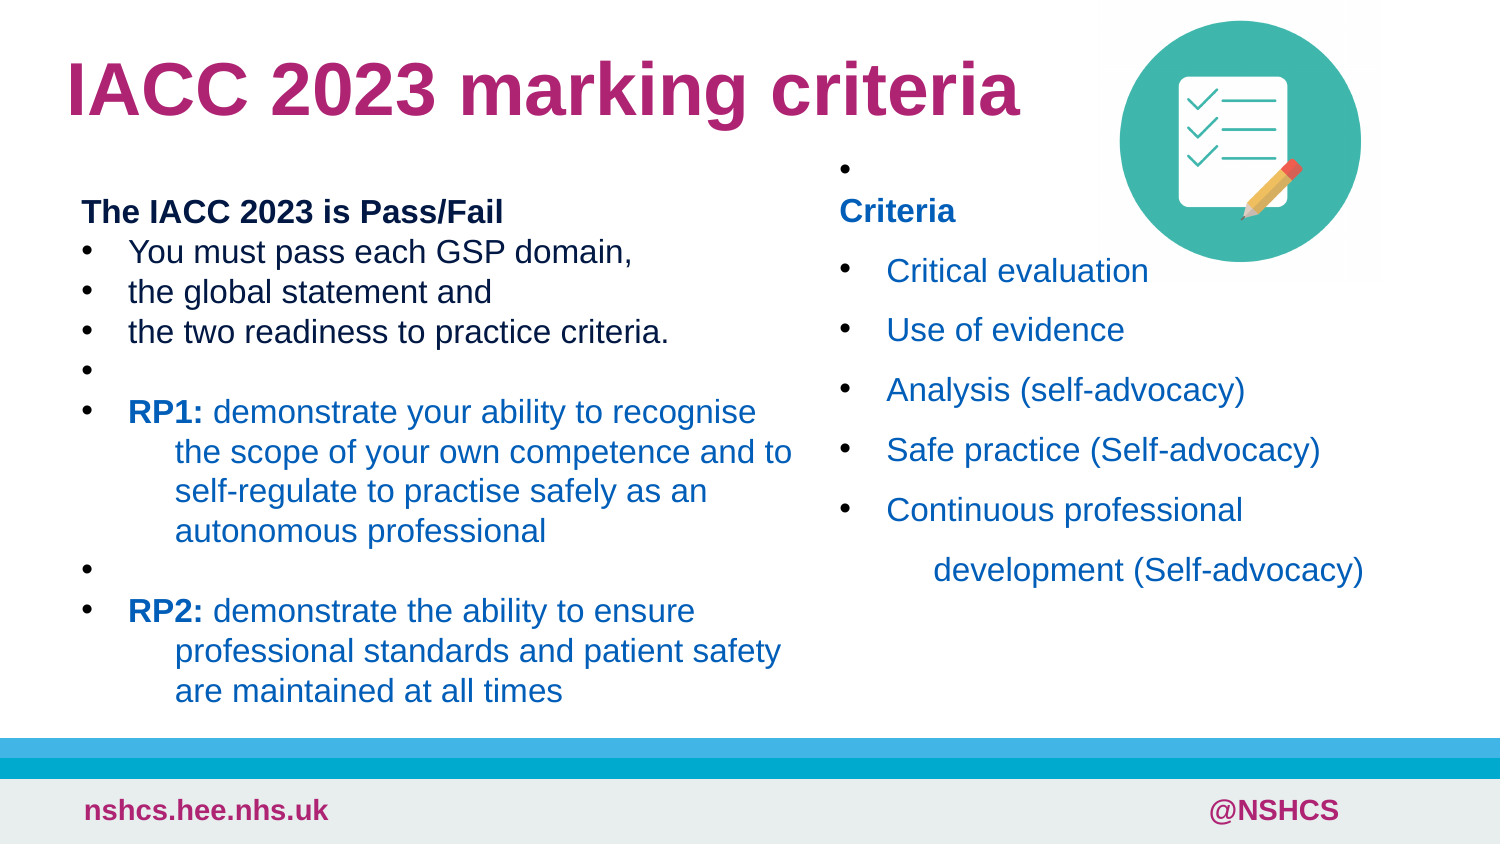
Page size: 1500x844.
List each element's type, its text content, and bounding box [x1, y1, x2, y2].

text_box Criteria Critical evaluation Use of evidence Analysis (self-advocacy) Safe practice (Self-advocacy) Continuous professional development (Self-advocacy) [824, 141, 1410, 635]
title IACC 2023 marking criteria [51, 17, 1098, 166]
text_box The IACC 2023 is Pass/Fail You must pass each GSP domain, the global statement and the two readiness to practice criteria. RP1: demonstrate your ability to recognise the scope of your own competence and to self-regulate to practise safely as an autonomous professional RP2: demonstrate the ability to ensure professional standards and patient safety are maintained at all times [66, 182, 810, 758]
picture [1098, 0, 1382, 141]
